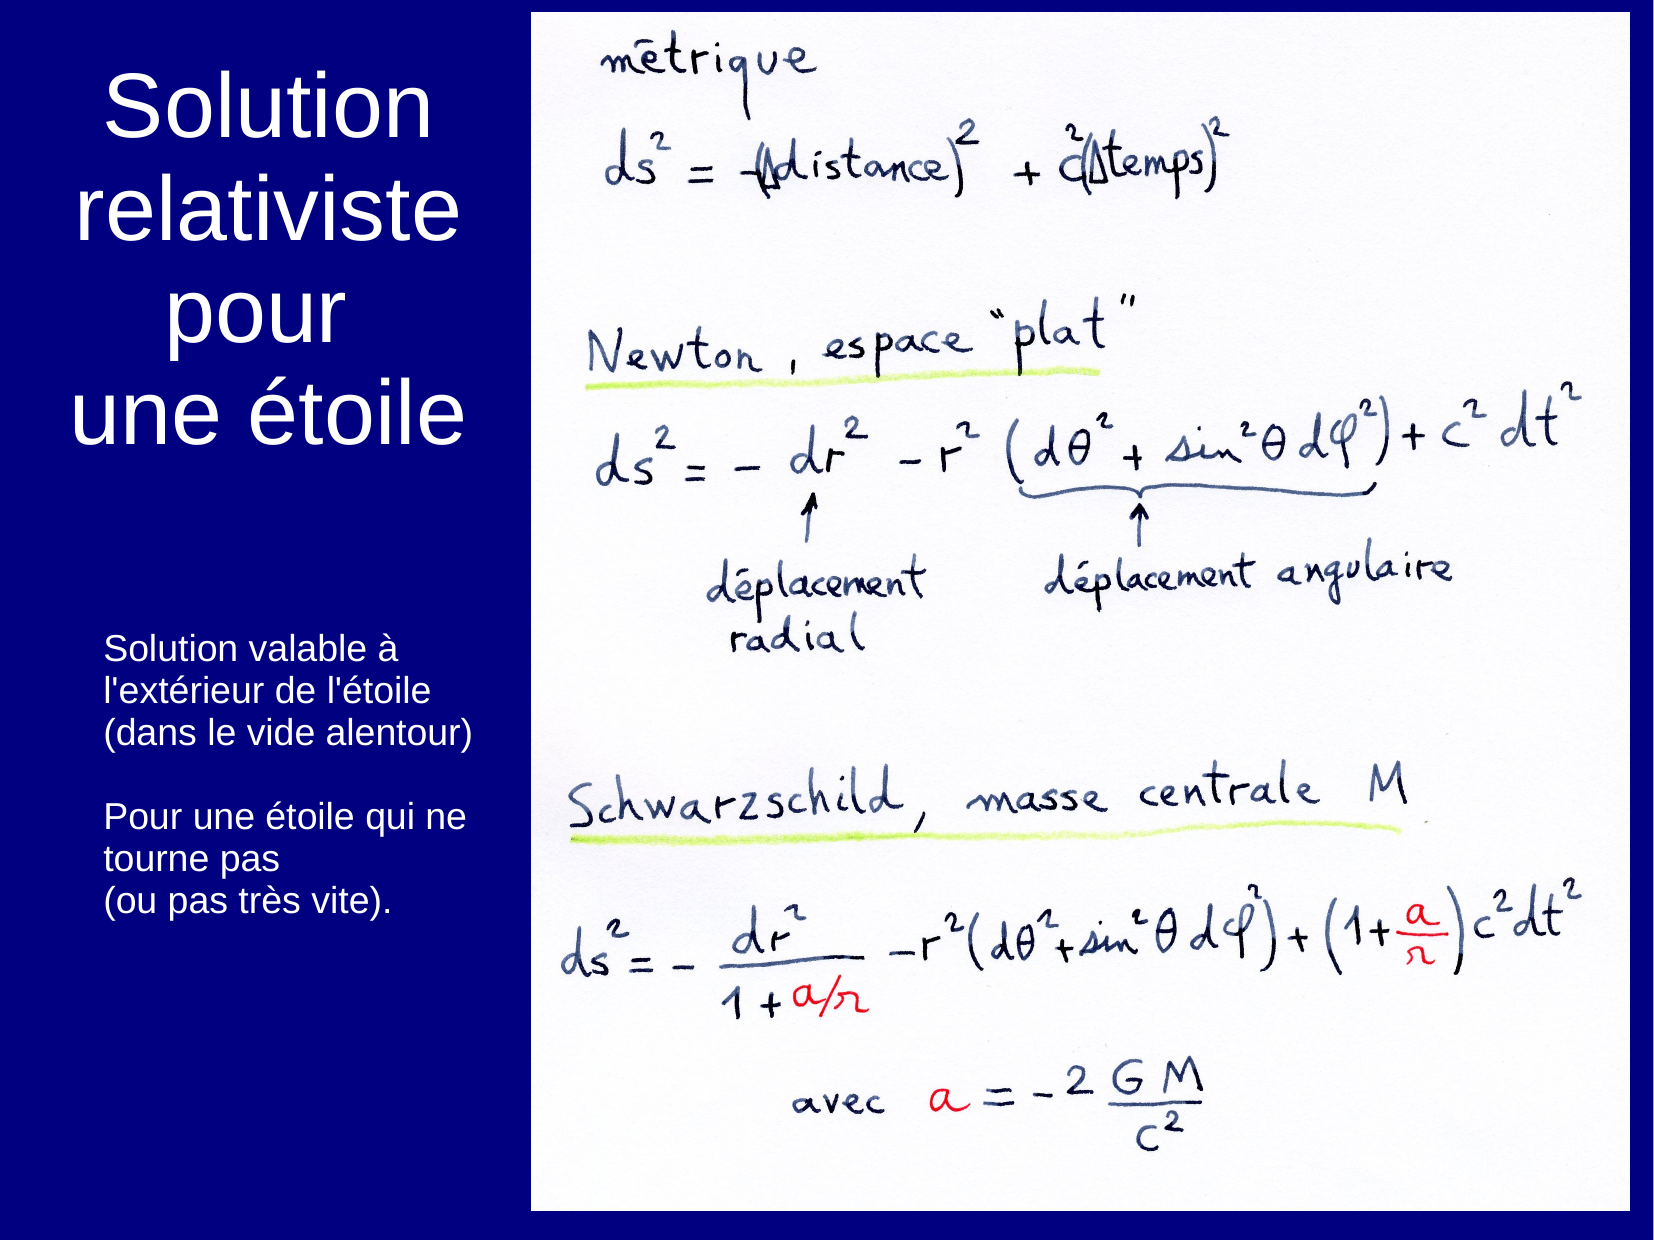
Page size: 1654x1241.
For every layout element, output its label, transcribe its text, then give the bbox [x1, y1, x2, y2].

picture [531, 12, 1630, 1211]
text_box Solution valable à l'extérieur de l'étoile (dans le vide alentour) Pour une étoile qui ne tourne pas (ou pas très vite). [88, 620, 493, 930]
title Solution relativiste pour une étoile [0, 54, 538, 465]
